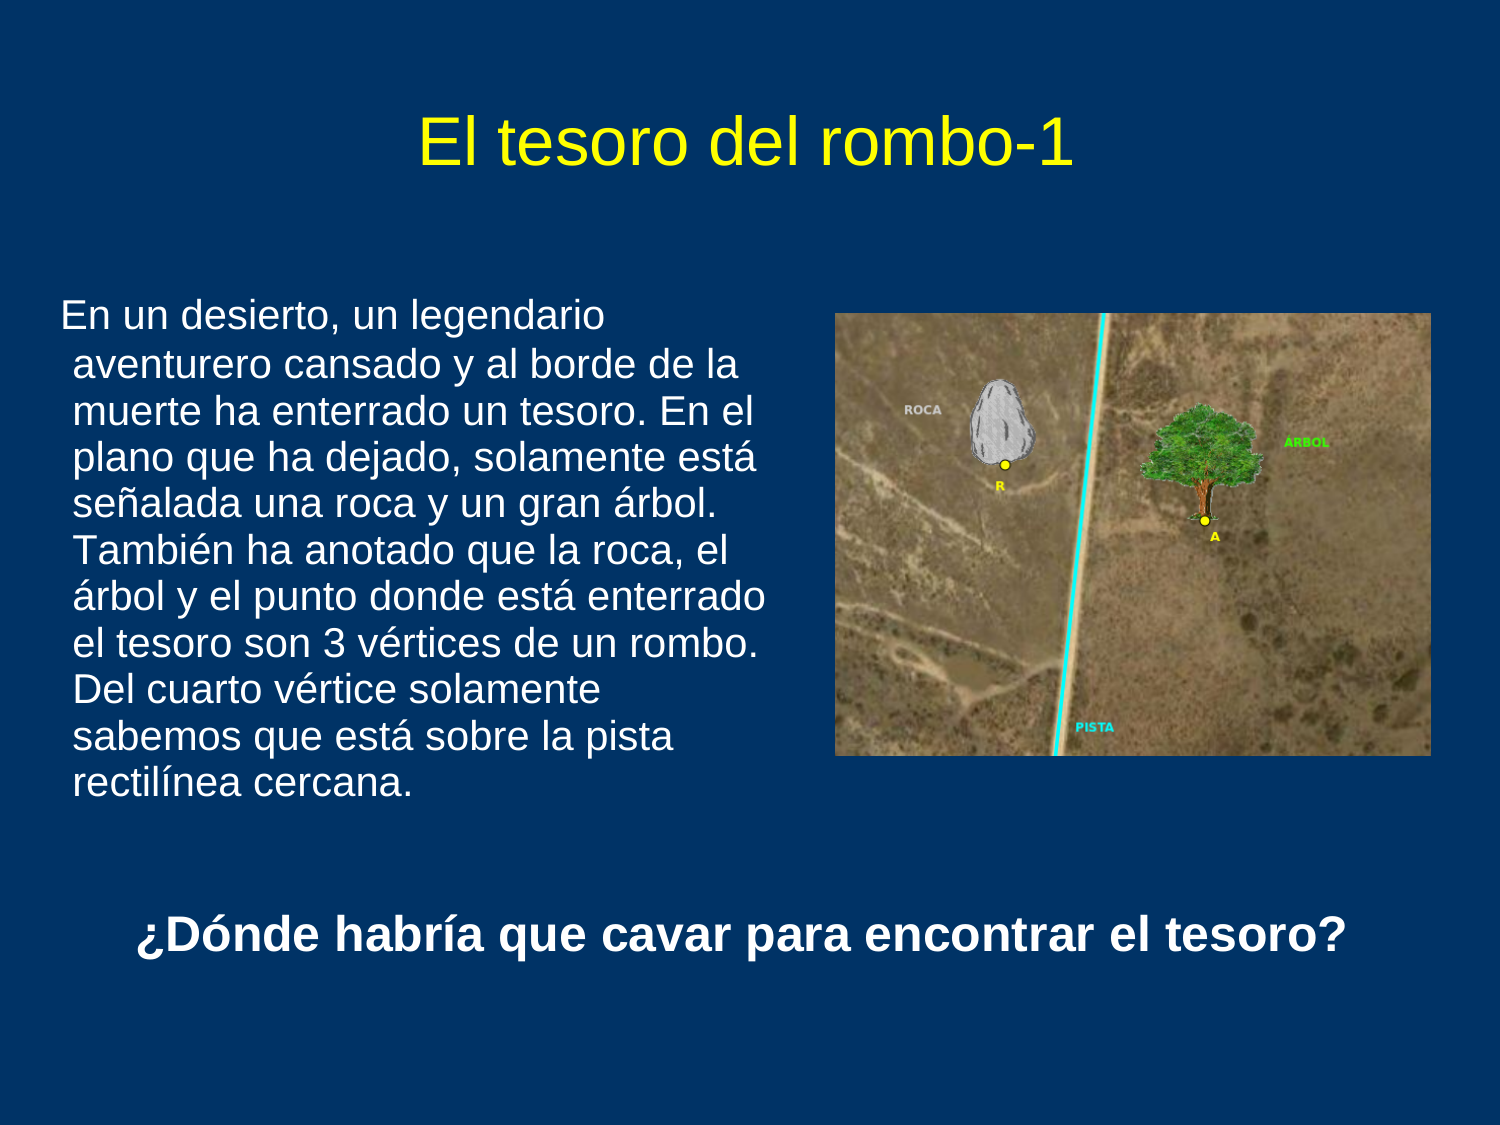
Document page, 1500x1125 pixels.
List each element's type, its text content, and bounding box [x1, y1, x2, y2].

picture [835, 313, 1431, 756]
title El tesoro del rombo-1 [36, 44, 1458, 239]
text_box ¿Dónde habría que cavar para encontrar el tesoro? [47, 898, 1465, 970]
list En un desierto, un legendario aventurero cansado y al borde de la muerte ha enterrado un tesoro. En el plano que ha dejado, solamente está señalada una roca y un gran árbol. También ha anotado que la roca, el árbol y el punto donde está enterrado el tesoro son 3 vértices de un rombo. Del cuarto vértice solamente sabemos que está sobre la pista rectilínea cercana. [4, 283, 780, 811]
